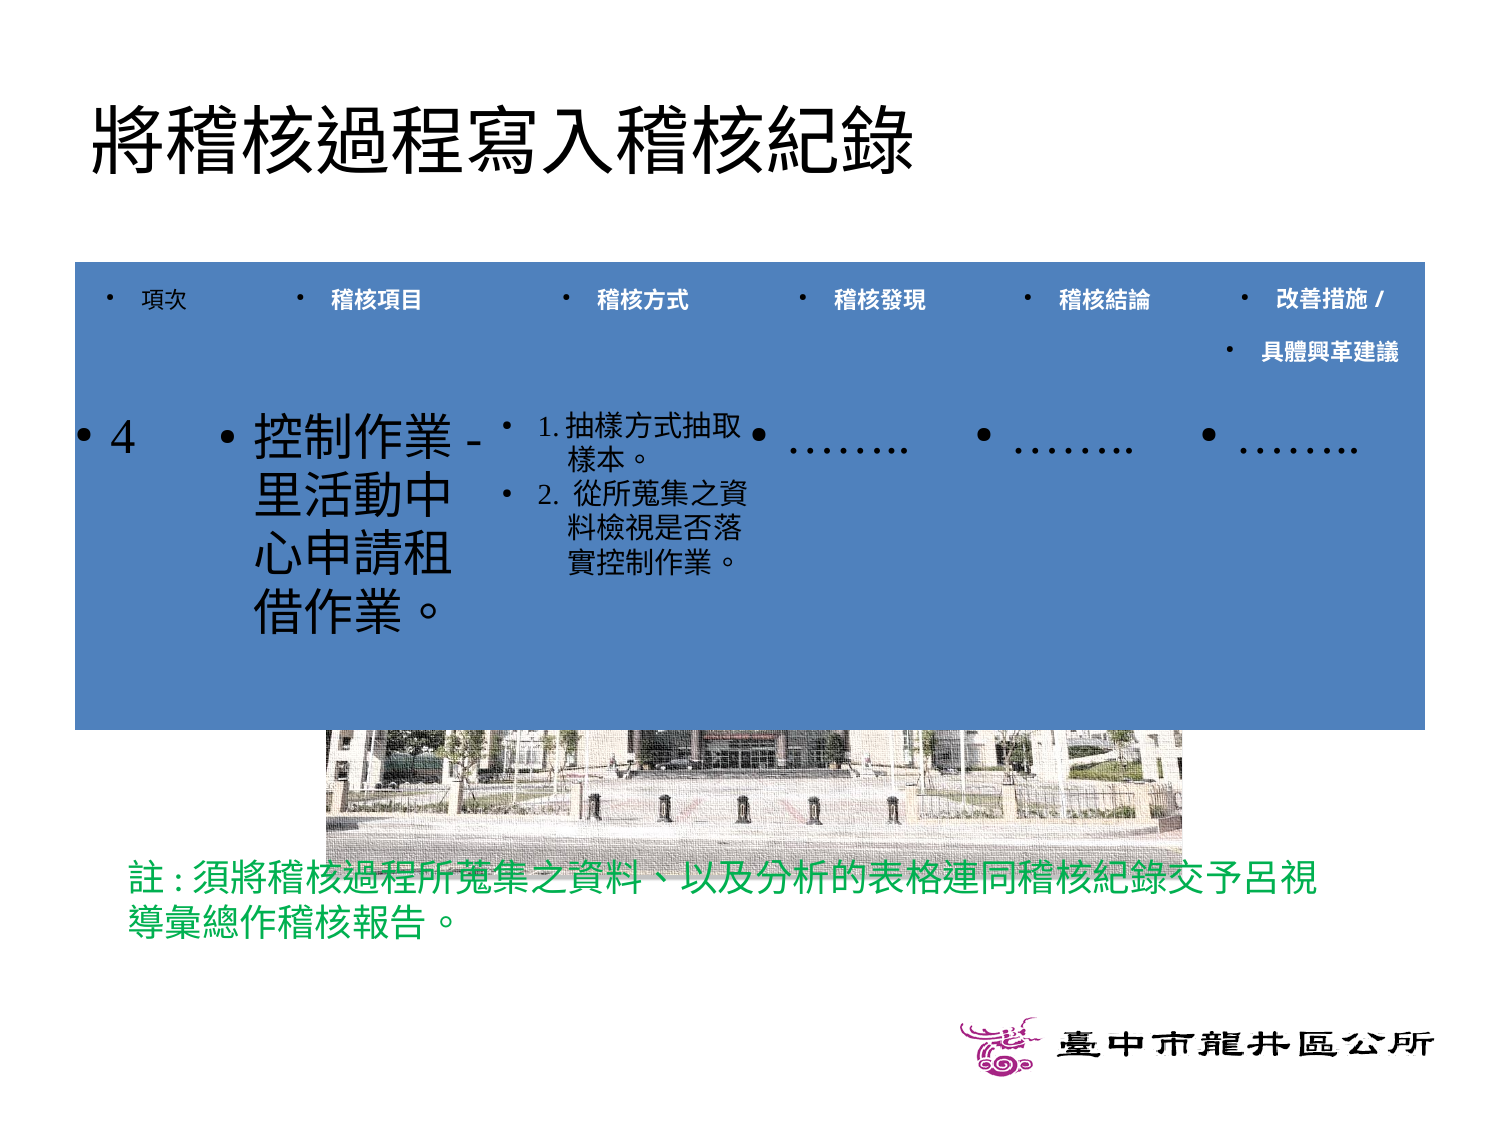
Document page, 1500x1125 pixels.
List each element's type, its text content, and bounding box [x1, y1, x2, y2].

title 將稽核過程寫入稽核紀錄 [75, 45, 1426, 233]
table_header 稽核方式 [502, 262, 750, 409]
table_header 項次 [75, 262, 218, 409]
table_cell 控制作業-里活動中心申請租借作業。 [218, 409, 502, 730]
table_header 稽核項目 [218, 262, 502, 409]
table_cell 1.抽樣方式抽取樣本。 2. 從所蒐集之資料檢視是否落實控制作業。 [502, 409, 750, 730]
table_cell …….. [750, 409, 975, 730]
table_cell …….. [975, 409, 1200, 730]
text_box 註:須將稽核過程所蒐集之資料、以及分析的表格連同稽核紀錄交予呂視導彙總作稽核報告。 [112, 846, 1365, 953]
table_cell 4 [75, 409, 218, 730]
table_header 稽核發現 [750, 262, 975, 409]
table_header 改善措施/ 具體興革建議 [1200, 262, 1425, 409]
table_header 稽核結論 [975, 262, 1200, 409]
table_cell …….. [1200, 409, 1425, 730]
